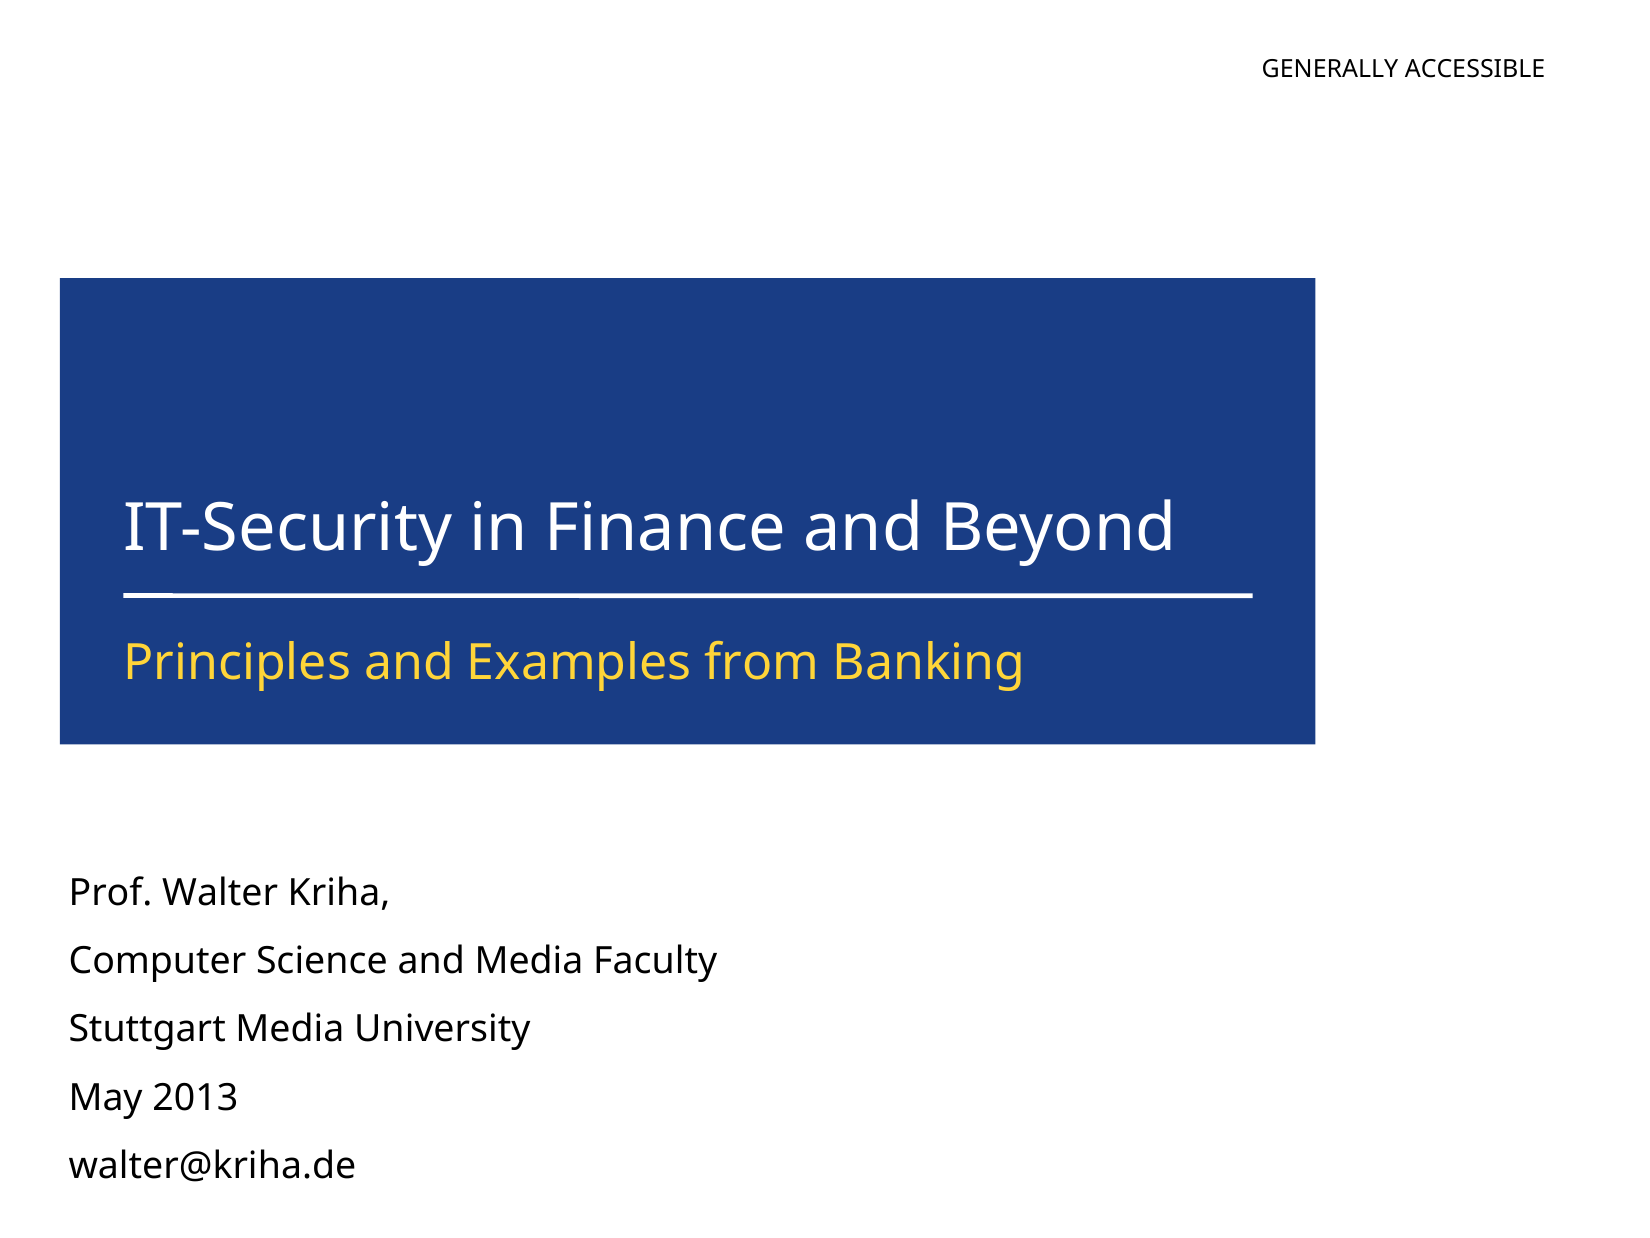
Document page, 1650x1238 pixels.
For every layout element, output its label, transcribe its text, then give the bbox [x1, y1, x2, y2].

text_box Principles and Examples from Banking [123, 629, 1270, 690]
text_box Prof. Walter Kriha, Computer Science and Media Faculty Stuttgart Media University May 2013 walter@kriha.de [68, 867, 781, 1187]
text_box [59, 278, 1316, 745]
text_box GENERALLY ACCESSIBLE [1176, 52, 1546, 83]
title IT-Security in Finance and Beyond [123, 317, 1269, 565]
